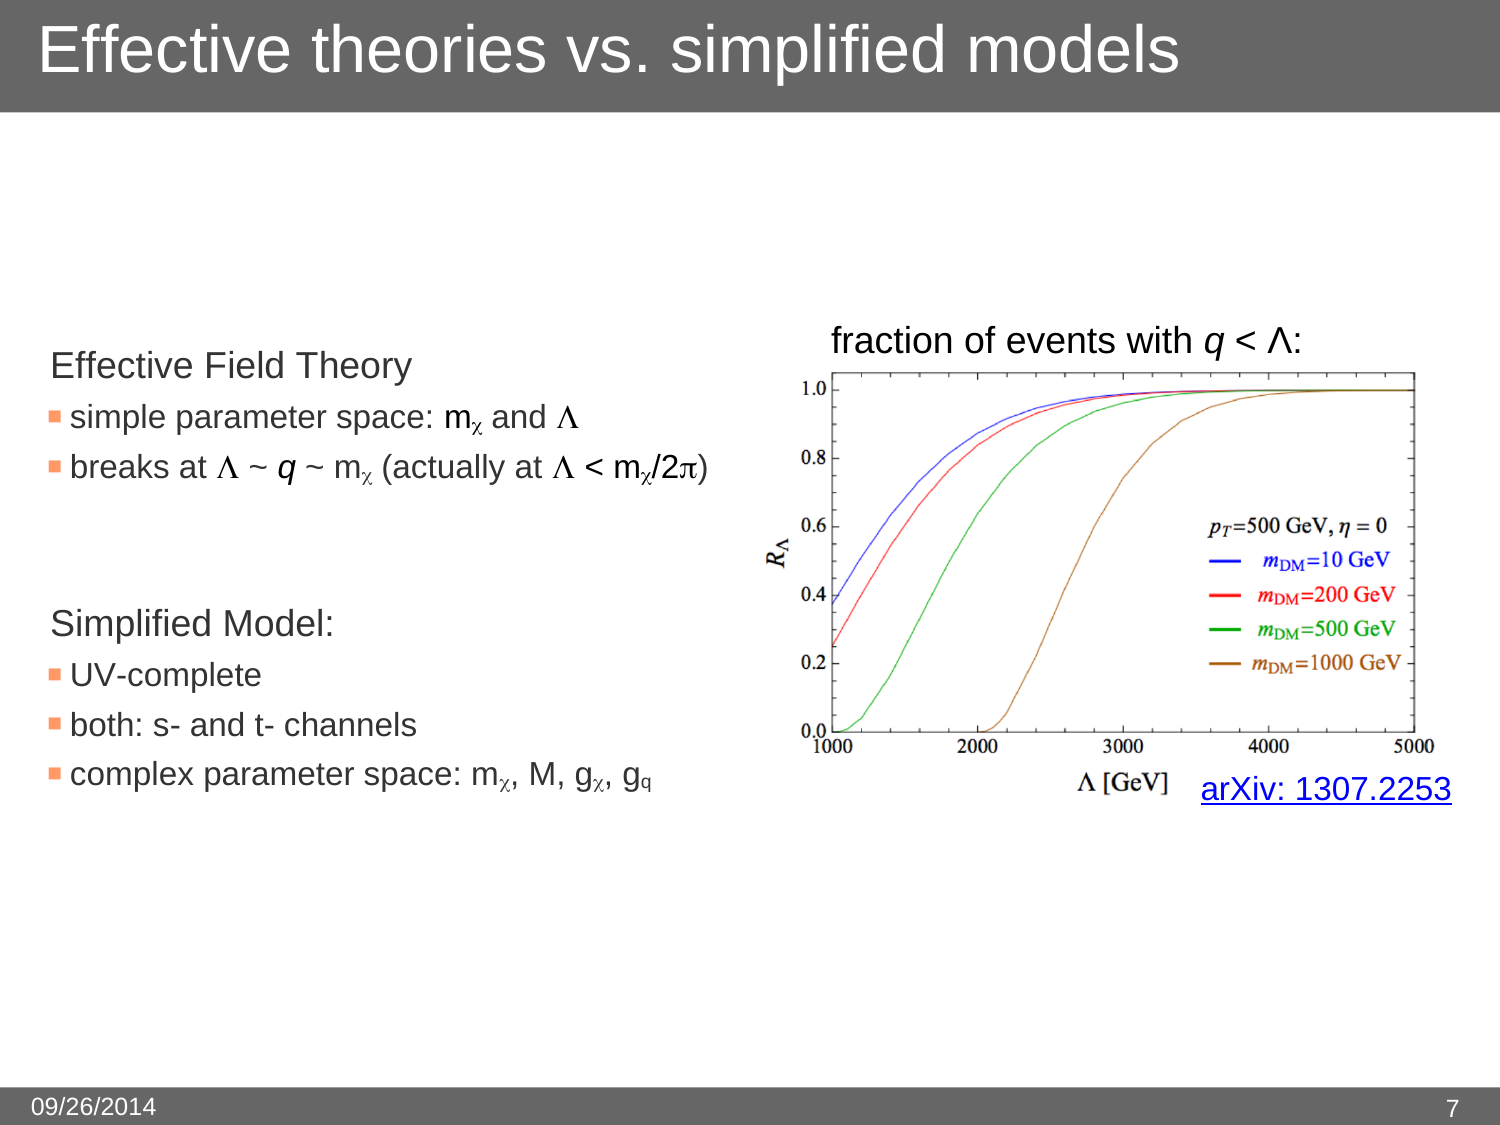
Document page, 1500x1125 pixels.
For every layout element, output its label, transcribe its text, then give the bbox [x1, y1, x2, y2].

text_box fraction of events with q < Λ: [816, 311, 1396, 369]
title Effective theories vs. simplified models [37, 0, 1238, 113]
text_box arXiv: 1307.2253 [1185, 763, 1473, 816]
text_box Effective Field Theory simple parameter space: mc and L breaks at L ~ q ~ mc (actually at L < mc/2p) Simplified Model: UV-complete both: s- and t- channels complex parameter space: mc, M, gc, gq [50, 162, 751, 976]
picture [763, 364, 1439, 799]
